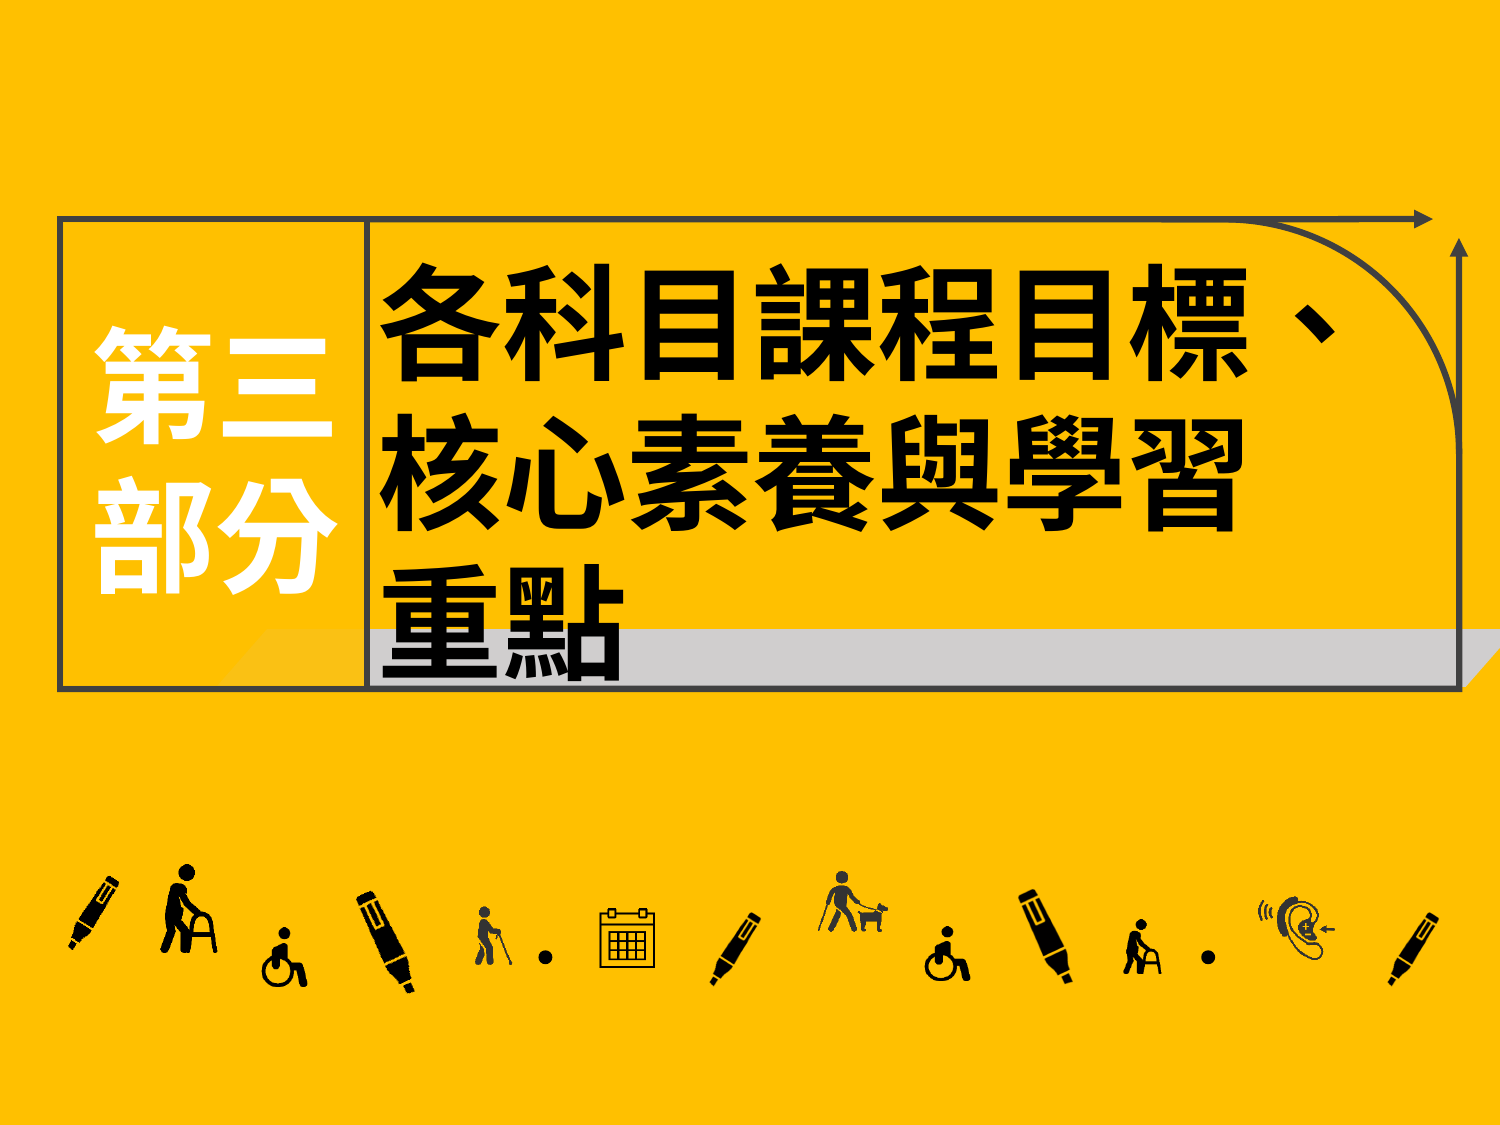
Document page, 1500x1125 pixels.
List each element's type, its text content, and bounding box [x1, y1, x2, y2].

picture [597, 908, 657, 968]
text_box [1477, 629, 1500, 674]
picture [917, 863, 1172, 1012]
text_box [538, 950, 553, 965]
picture [675, 890, 792, 1009]
text_box [60, 219, 368, 689]
picture [1236, 866, 1470, 1009]
text_box [1201, 950, 1216, 965]
text_box 第三 部分 [62, 300, 332, 616]
picture [799, 847, 906, 955]
picture [254, 864, 538, 1022]
picture [30, 851, 233, 974]
text_box 各科目課程目標、 核心素養與學習 重點 [332, 238, 1477, 703]
